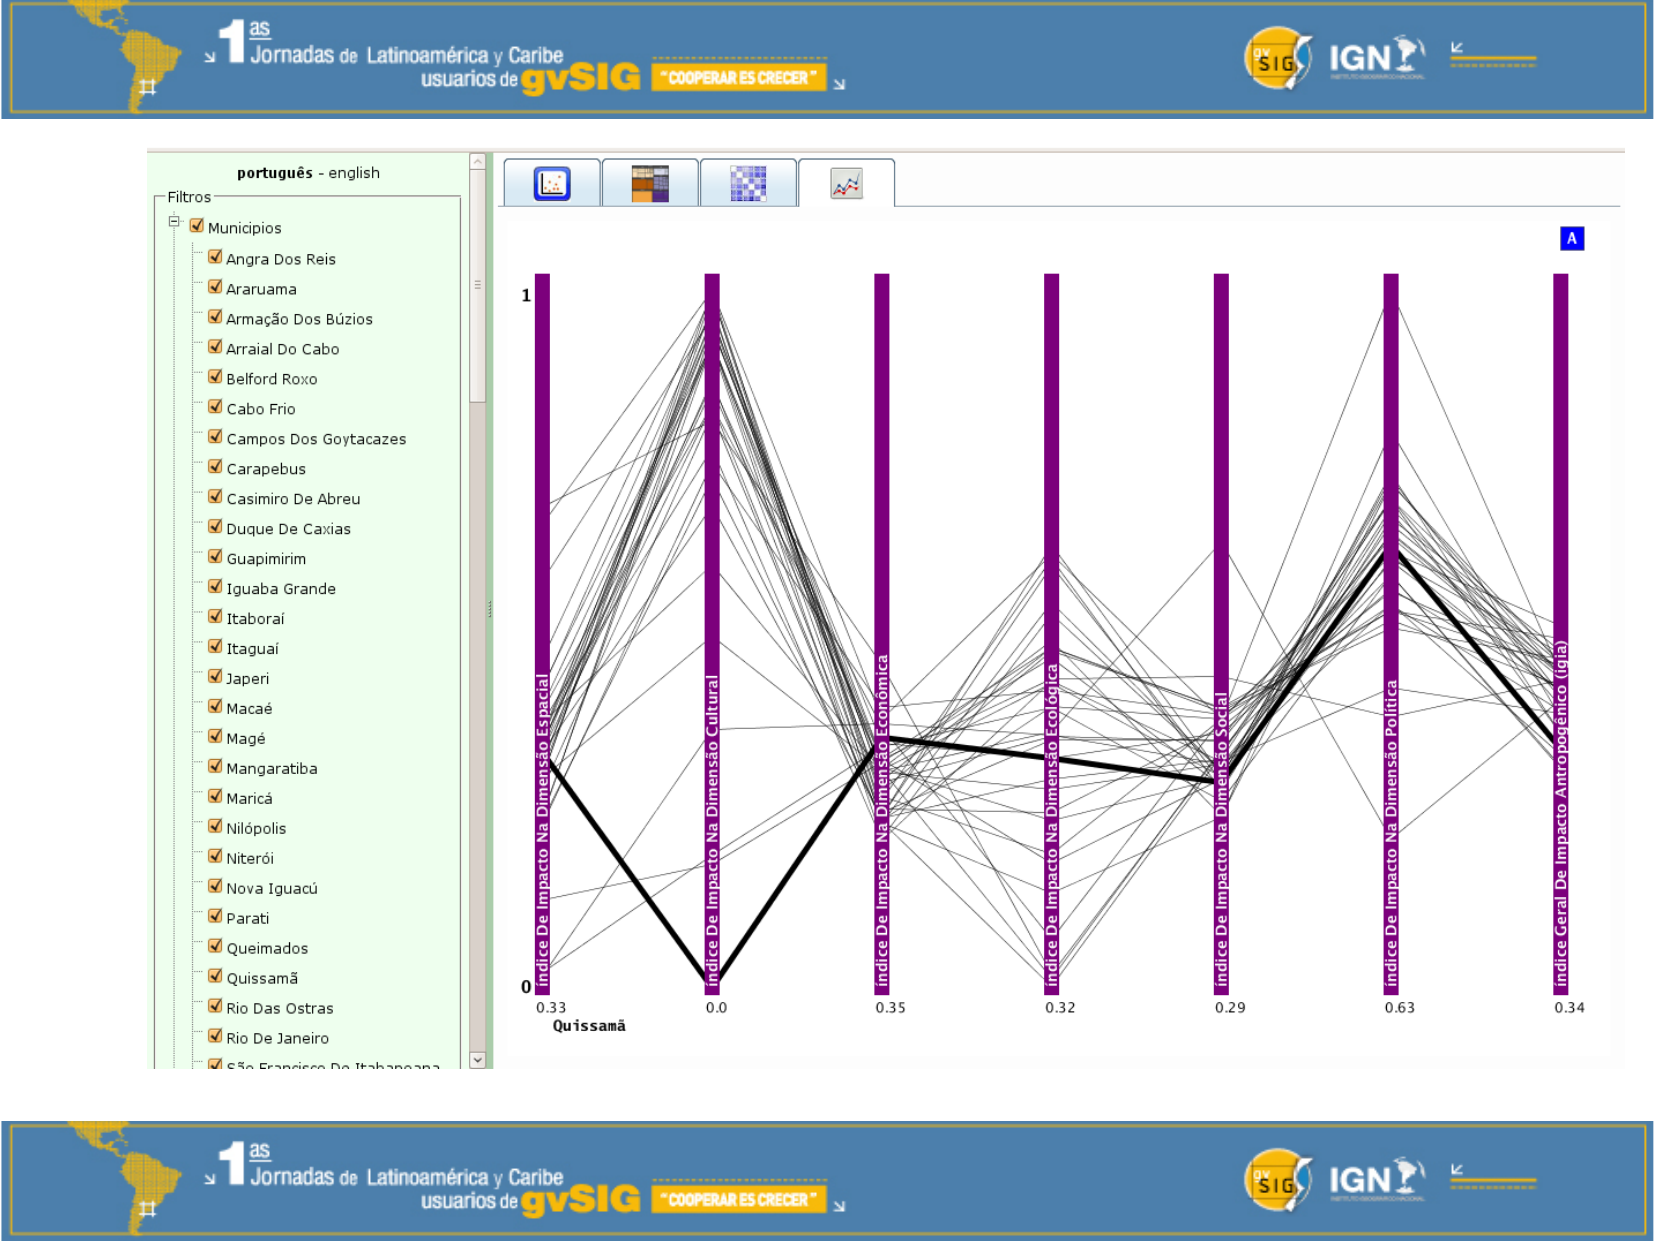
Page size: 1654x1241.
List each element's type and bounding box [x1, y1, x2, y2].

picture [0, 0, 1654, 119]
picture [147, 147, 1625, 1069]
picture [0, 1121, 1654, 1241]
